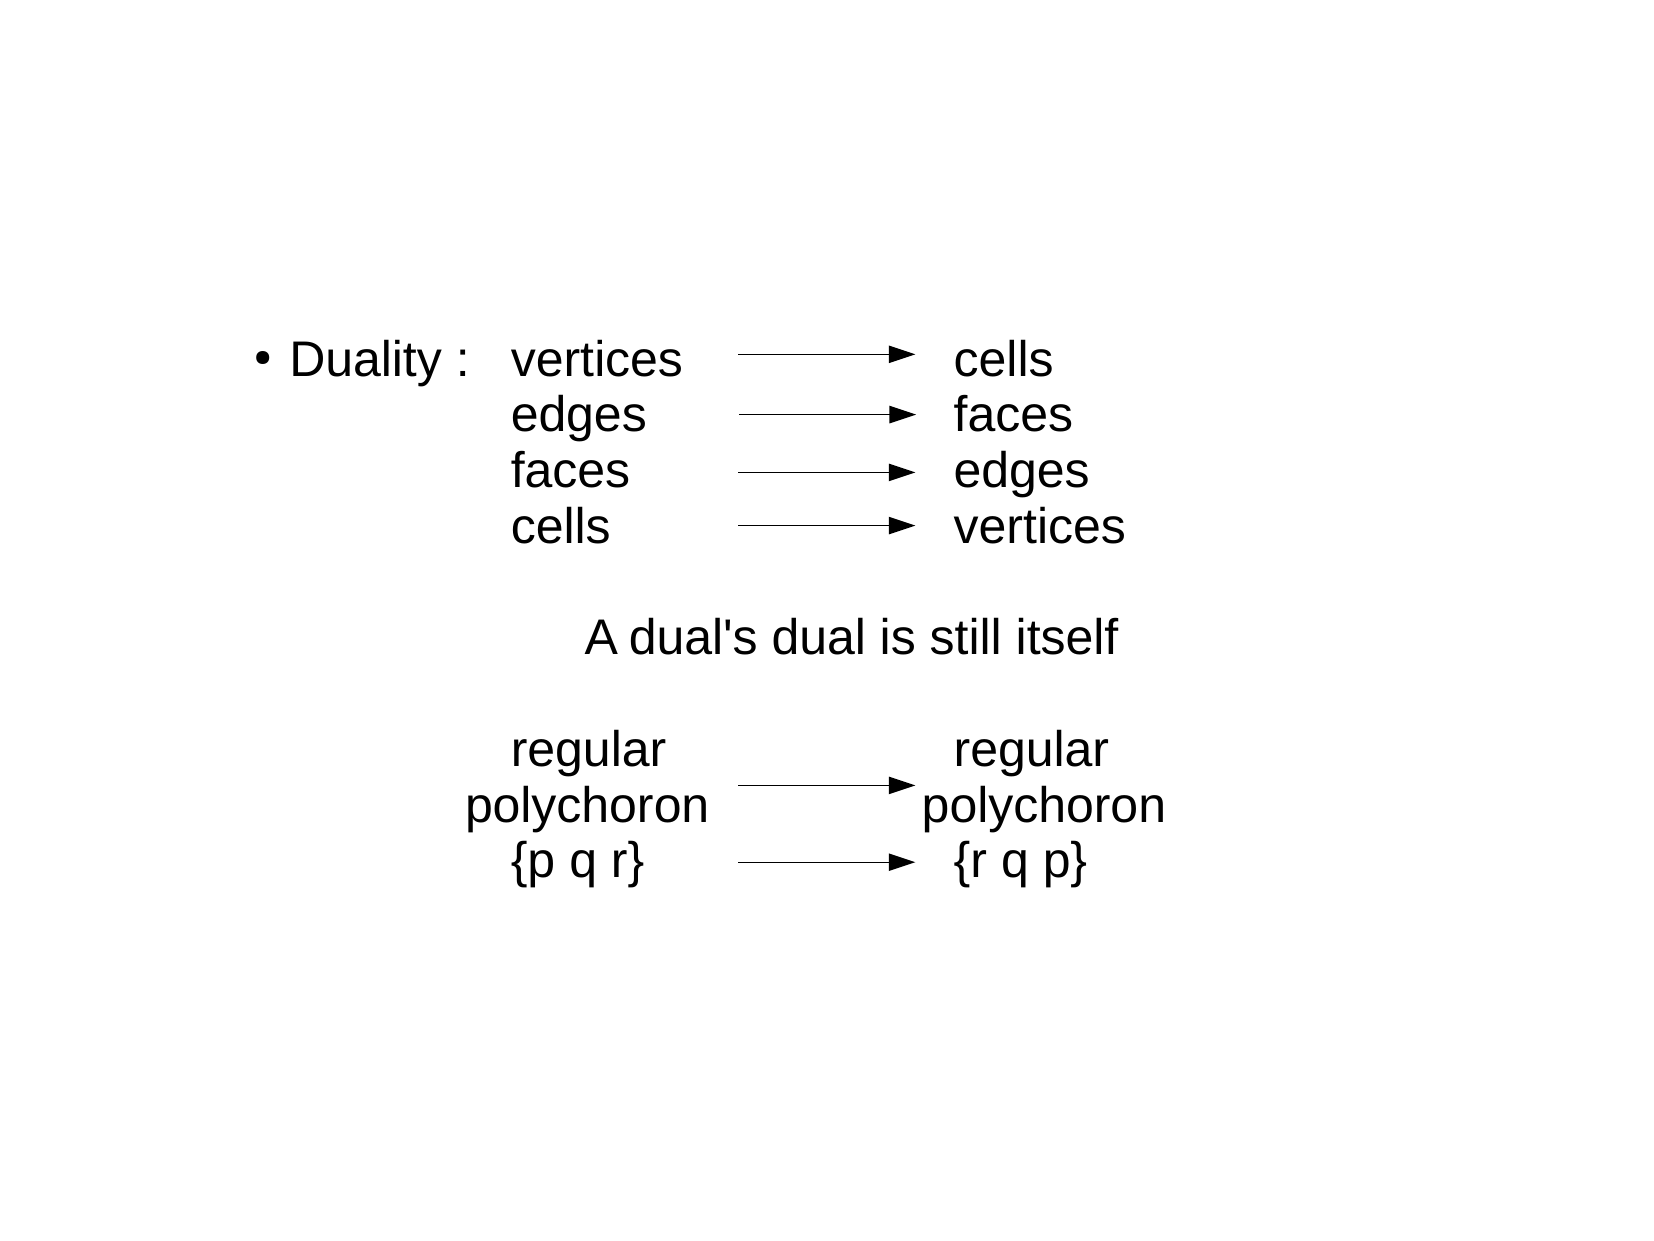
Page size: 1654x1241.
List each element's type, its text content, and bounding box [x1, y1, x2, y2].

subtitle Duality : vertices cells edges faces faces edges cells vertices A dual's dual is still itself regular regular polychoron polychoron {p q r} {r q p} [218, 118, 1235, 1102]
